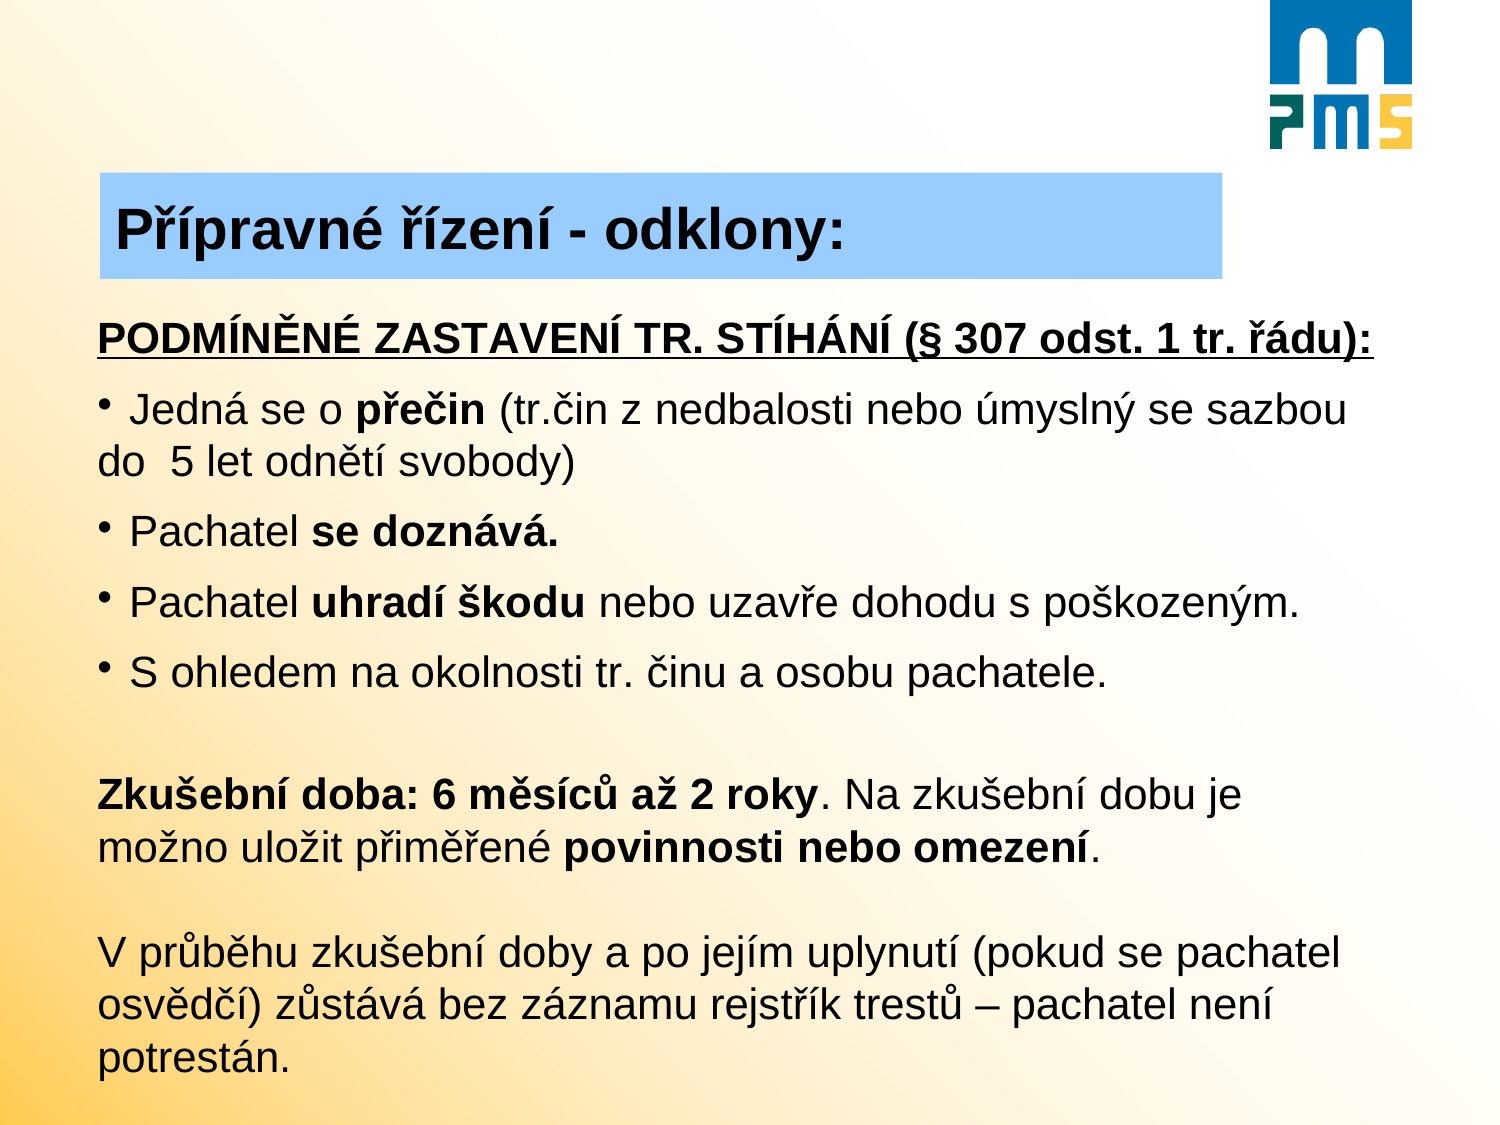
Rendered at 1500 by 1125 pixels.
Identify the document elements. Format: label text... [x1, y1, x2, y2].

picture [0, 0, 1500, 1125]
text_box PODMÍNĚNÉ ZASTAVENÍ TR. STÍHÁNÍ (§ 307 odst. 1 tr. řádu): Jedná se o přečin (tr.čin z nedbalosti nebo úmyslný se sazbou do 5 let odnětí svobody) Pachatel se doznává. Pachatel uhradí škodu nebo uzavře dohodu s poškozeným. S ohledem na okolnosti tr. činu a osobu pachatele. Zkušební doba: 6 měsíců až 2 roky. Na zkušební dobu je možno uložit přiměřené povinnosti nebo omezení. V průběhu zkušební doby a po jejím uplynutí (pokud se pachatel osvědčí) zůstává bez záznamu rejstřík trestů – pachatel není potrestán. [82, 302, 1394, 1035]
text_box Přípravné řízení - odklony: [100, 172, 1223, 279]
